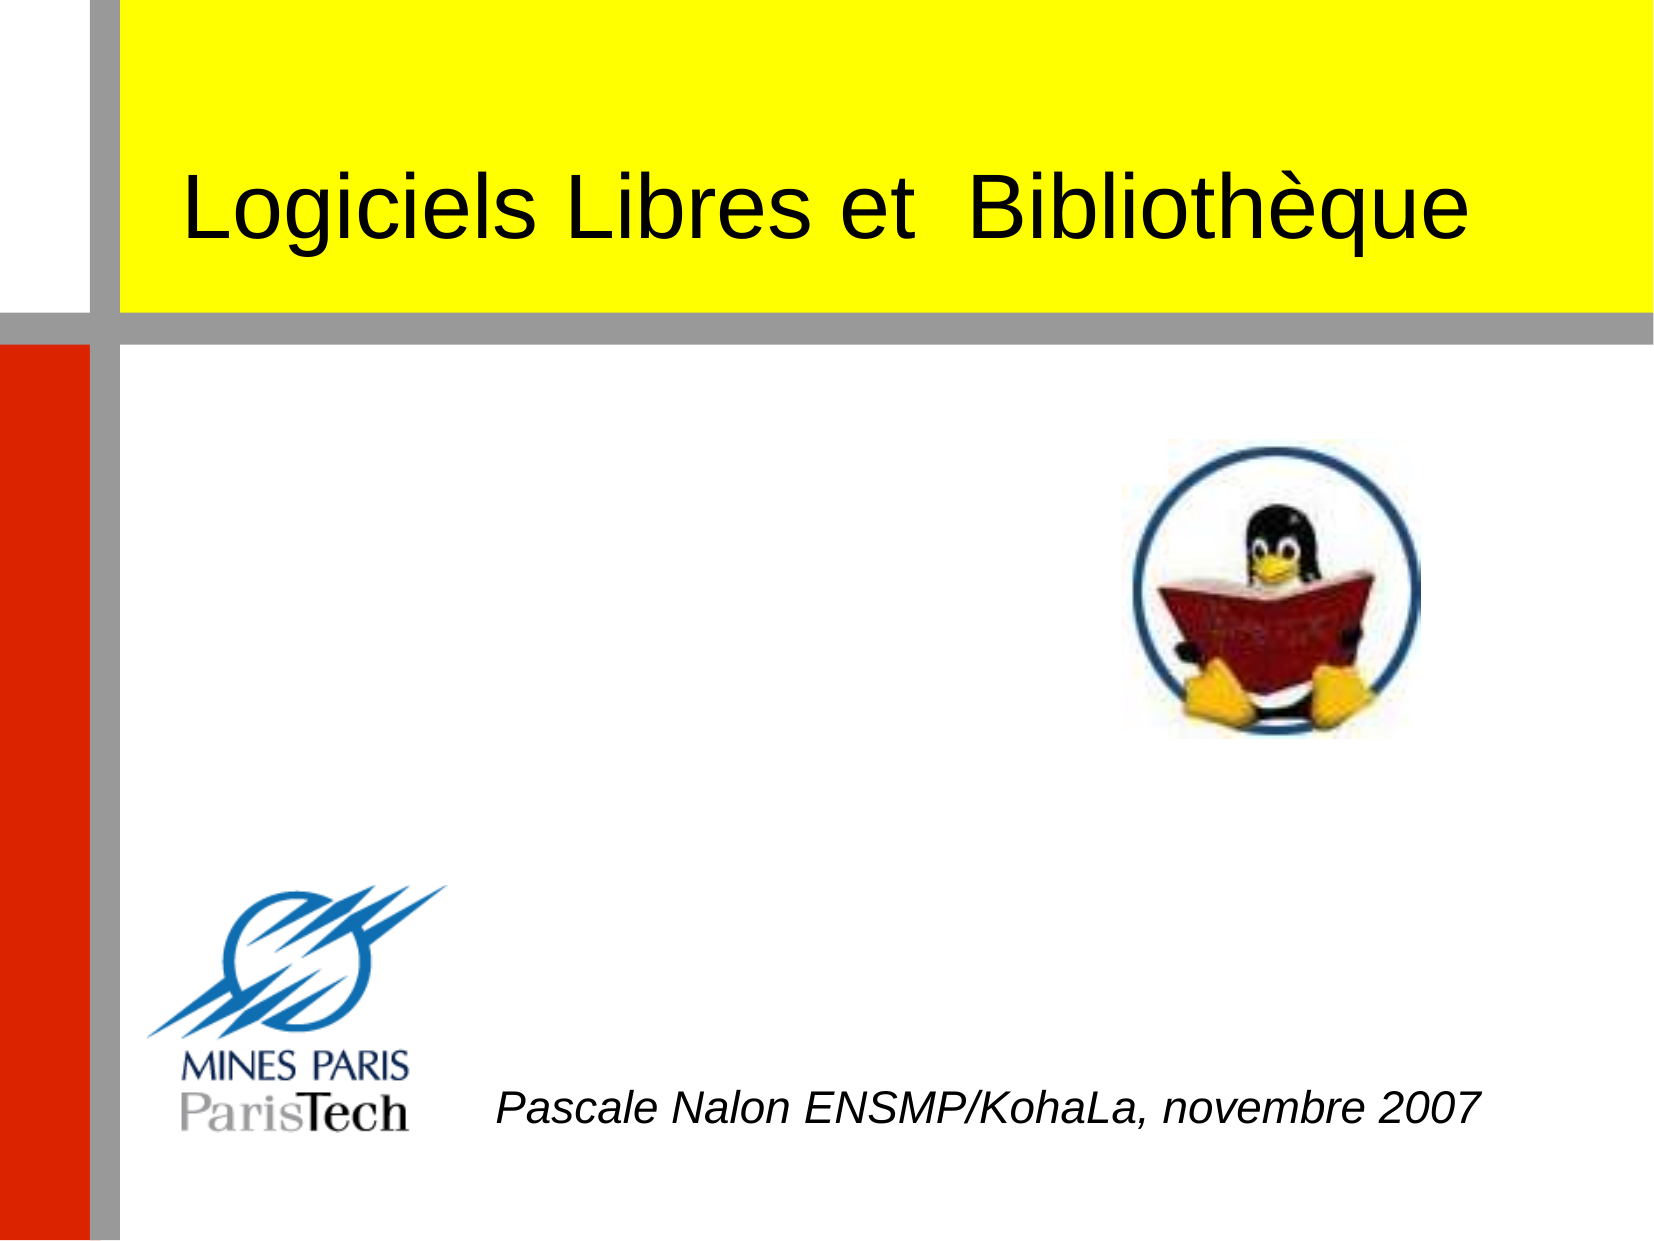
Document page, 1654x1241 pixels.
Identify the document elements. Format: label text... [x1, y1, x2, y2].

title Logiciels Libres et Bibliothèque [121, 102, 1534, 311]
subtitle Pascale Nalon ENSMP/KohaLa, novembre 2007 [442, 1062, 1534, 1152]
picture [147, 885, 448, 1133]
picture [1122, 439, 1421, 739]
